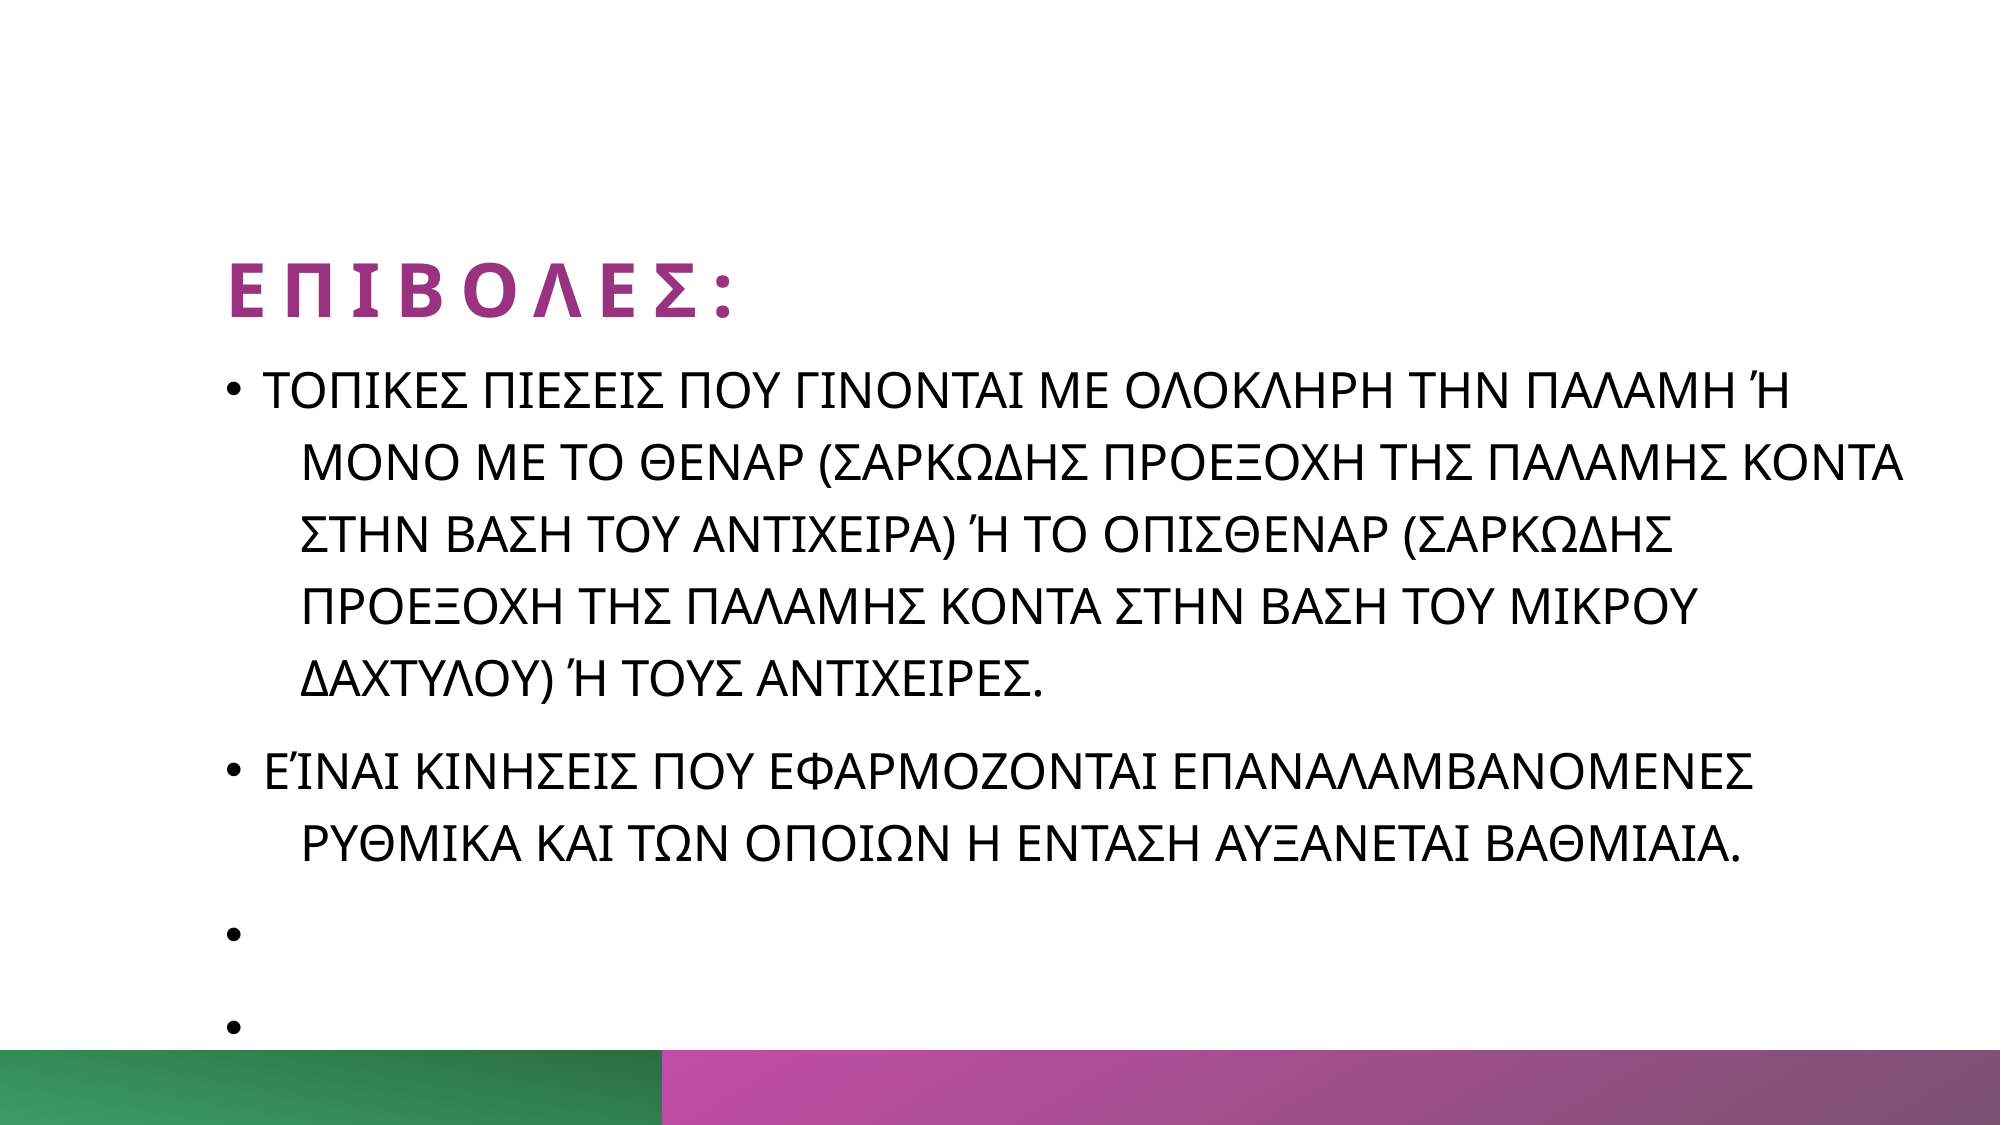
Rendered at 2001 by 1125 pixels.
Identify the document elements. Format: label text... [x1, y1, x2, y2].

title ΕΠΙΒΟΛΕΣ: [225, 190, 739, 333]
list ΤΟΠΙΚΕΣ ΠΙΕΣΕΙΣ ΠΟΥ ΓΙΝΟΝΤΑΙ ΜΕ ΟΛΟΚΛΗΡΗ ΤΗΝ ΠΑΛΑΜΗ Ή ΜΟΝΟ ΜΕ ΤΟ ΘΕΝΑΡ (ΣΑΡΚΩΔΗΣ ΠΡΟΕΞΟΧΗ ΤΗΣ ΠΑΛΑΜΗΣ ΚΟΝΤΑ ΣΤΗΝ ΒΑΣΗ ΤΟΥ ΑΝΤΙΧΕΙΡΑ) Ή ΤΟ ΟΠΙΣΘΕΝΑΡ (ΣΑΡΚΩΔΗΣ ΠΡΟΕΞΟΧΗ ΤΗΣ ΠΑΛΑΜΗΣ ΚΟΝΤΑ ΣΤΗΝ ΒΑΣΗ ΤΟΥ ΜΙΚΡΟΥ ΔΑΧΤΥΛΟΥ) Ή ΤΟΥΣ ΑΝΤΙΧΕΙΡΕΣ. ΕΊΝΑΙ ΚΙΝΗΣΕΙΣ ΠΟΥ ΕΦΑΡΜΟΖΟΝΤΑΙ ΕΠΑΝΑΛΑΜΒΑΝΟΜΕΝΕΣ ΡΥΘΜΙΚΑ ΚΑΙ ΤΩΝ ΟΠΟΙΩΝ Η ΕΝΤΑΣΗ ΑΥΞΑΝΕΤΑΙ ΒΑΘΜΙΑΙΑ. [225, 346, 1906, 996]
